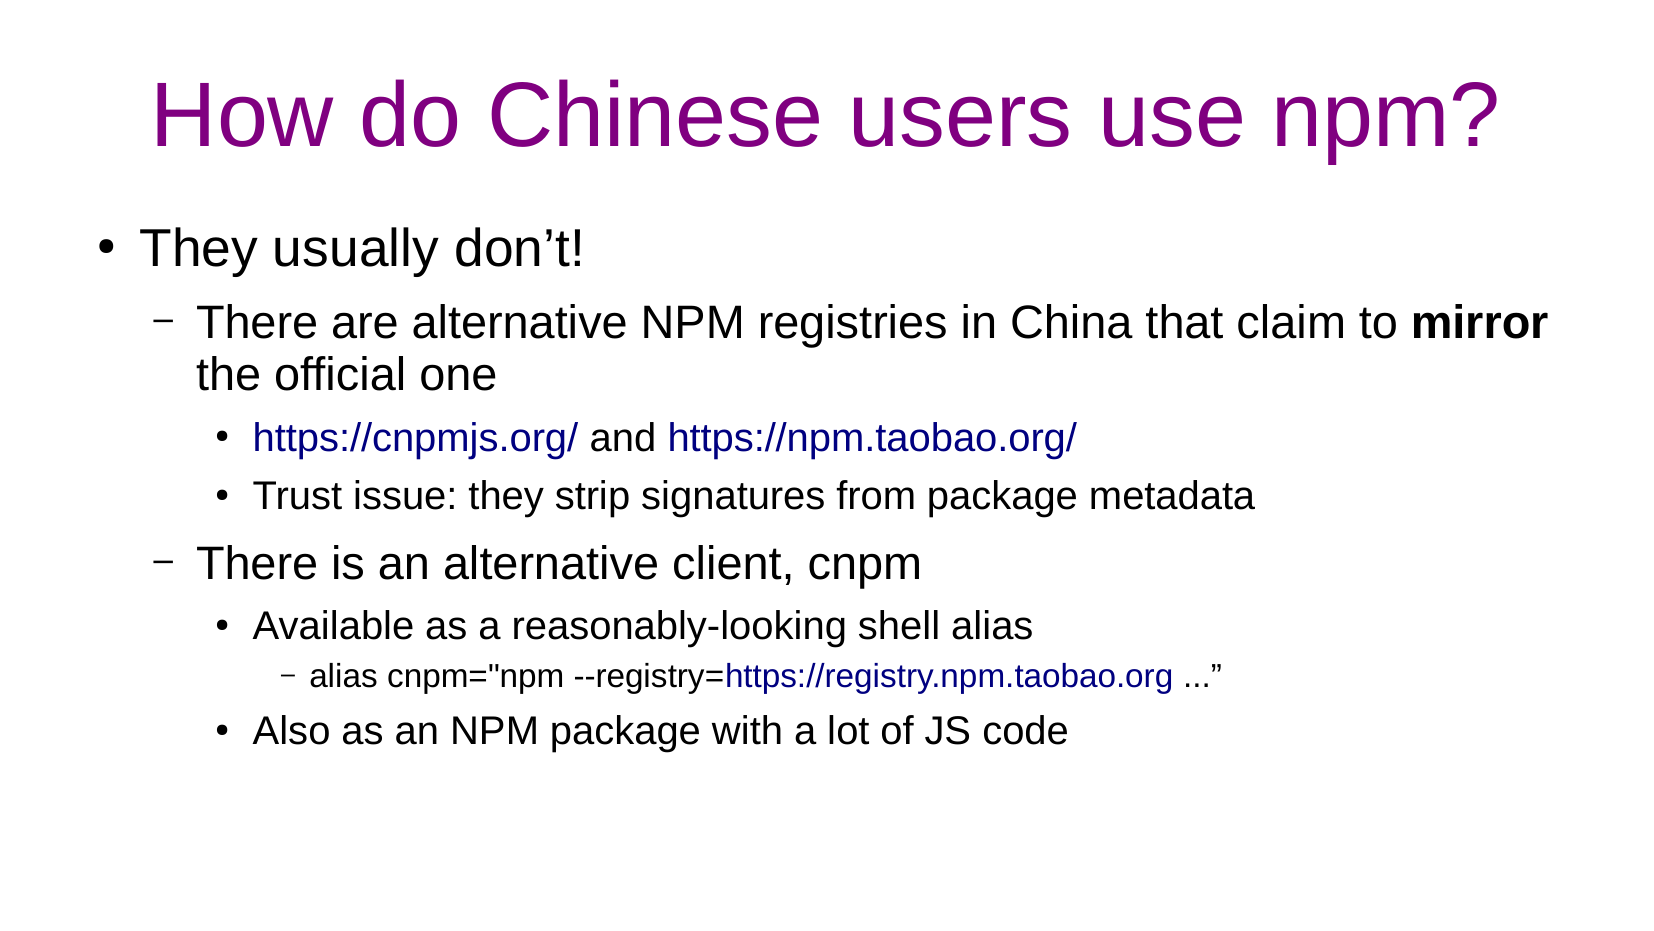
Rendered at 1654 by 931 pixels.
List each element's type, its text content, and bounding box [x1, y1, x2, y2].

title How do Chinese users use npm? [82, 0, 1571, 217]
list They usually don’t! There are alternative NPM registries in China that claim to mirror the official one https://cnpmjs.org/ and https://npm.taobao.org/ Trust issue: they strip signatures from package metadata There is an alternative client, cnpm Available as a reasonably-looking shell alias alias cnpm="npm --registry=https://registry.npm.taobao.org ...” Also as an NPM package with a lot of JS code [82, 217, 1571, 757]
